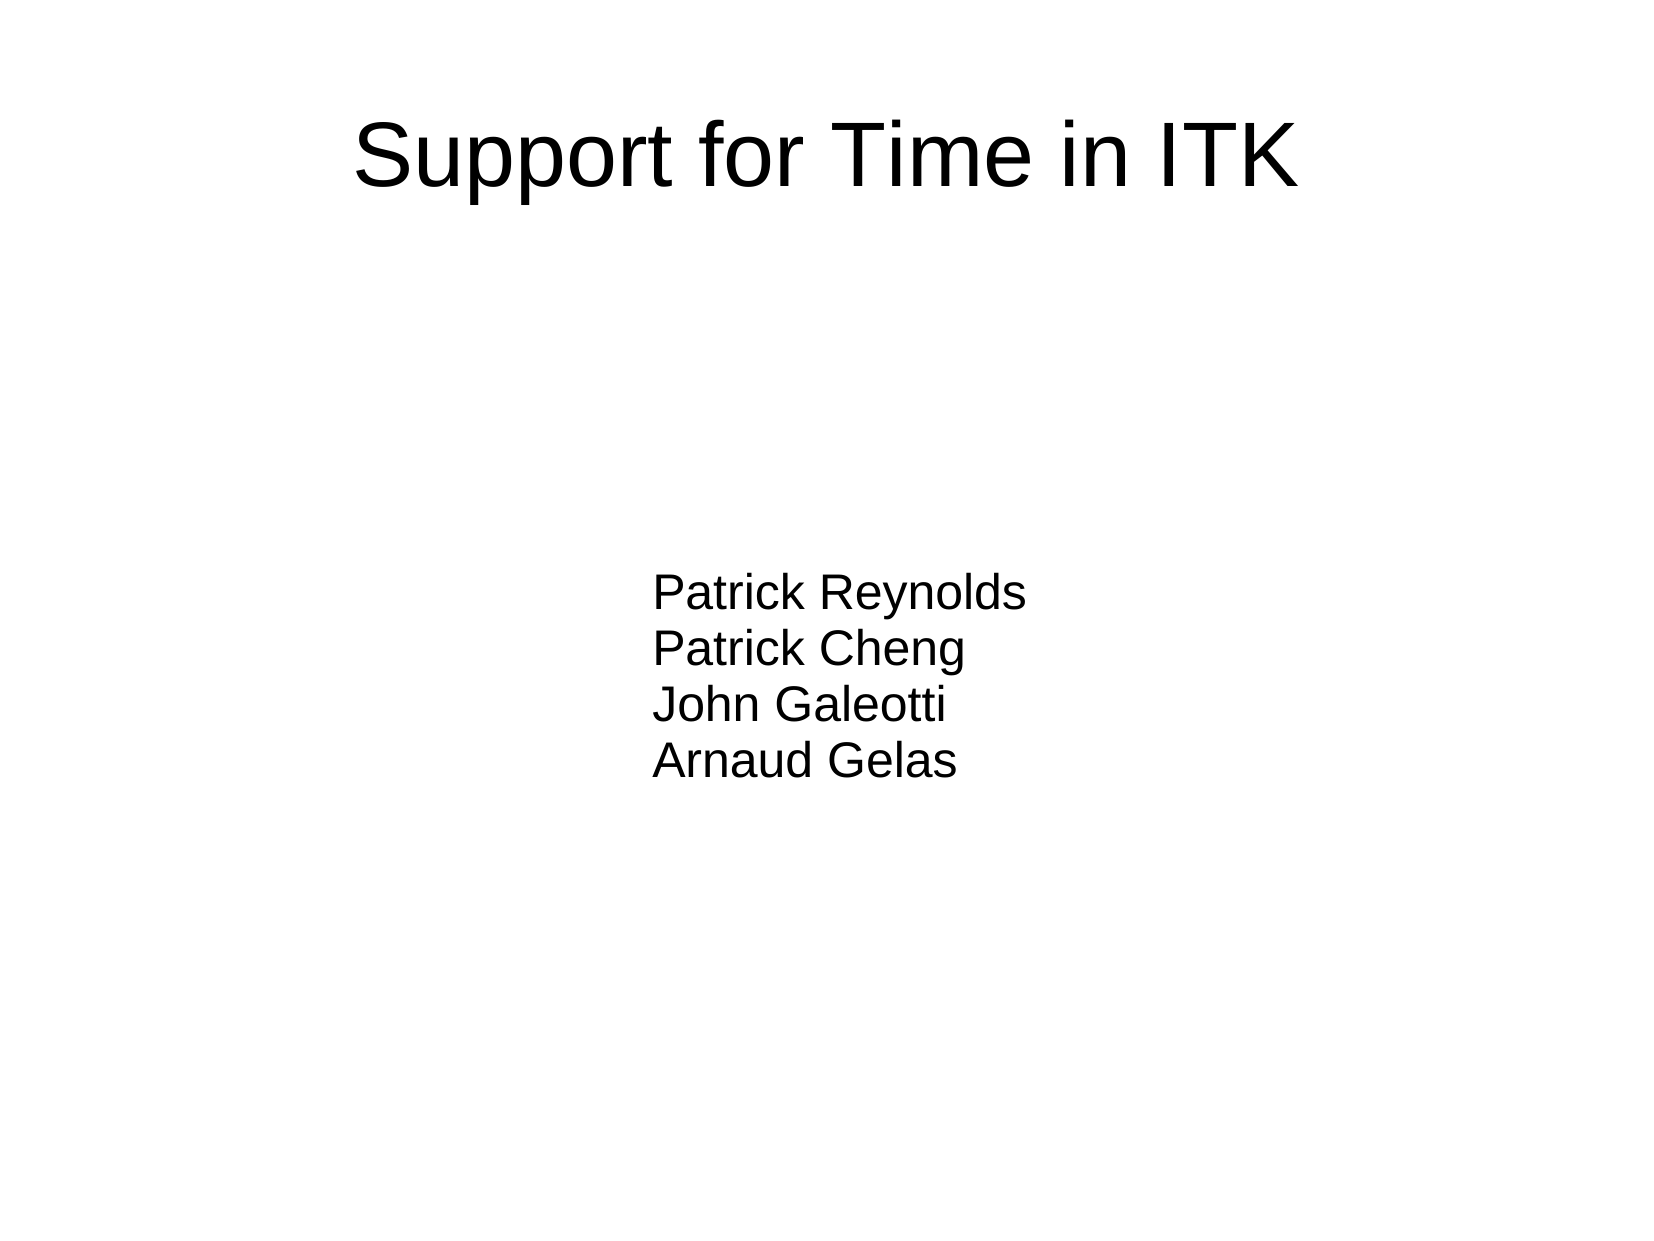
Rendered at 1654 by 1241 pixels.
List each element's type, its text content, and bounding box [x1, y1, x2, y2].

text_box Support for Time in ITK [82, 56, 1571, 249]
text_box Patrick Reynolds Patrick Cheng John Galeotti Arnaud Gelas [637, 557, 1042, 938]
